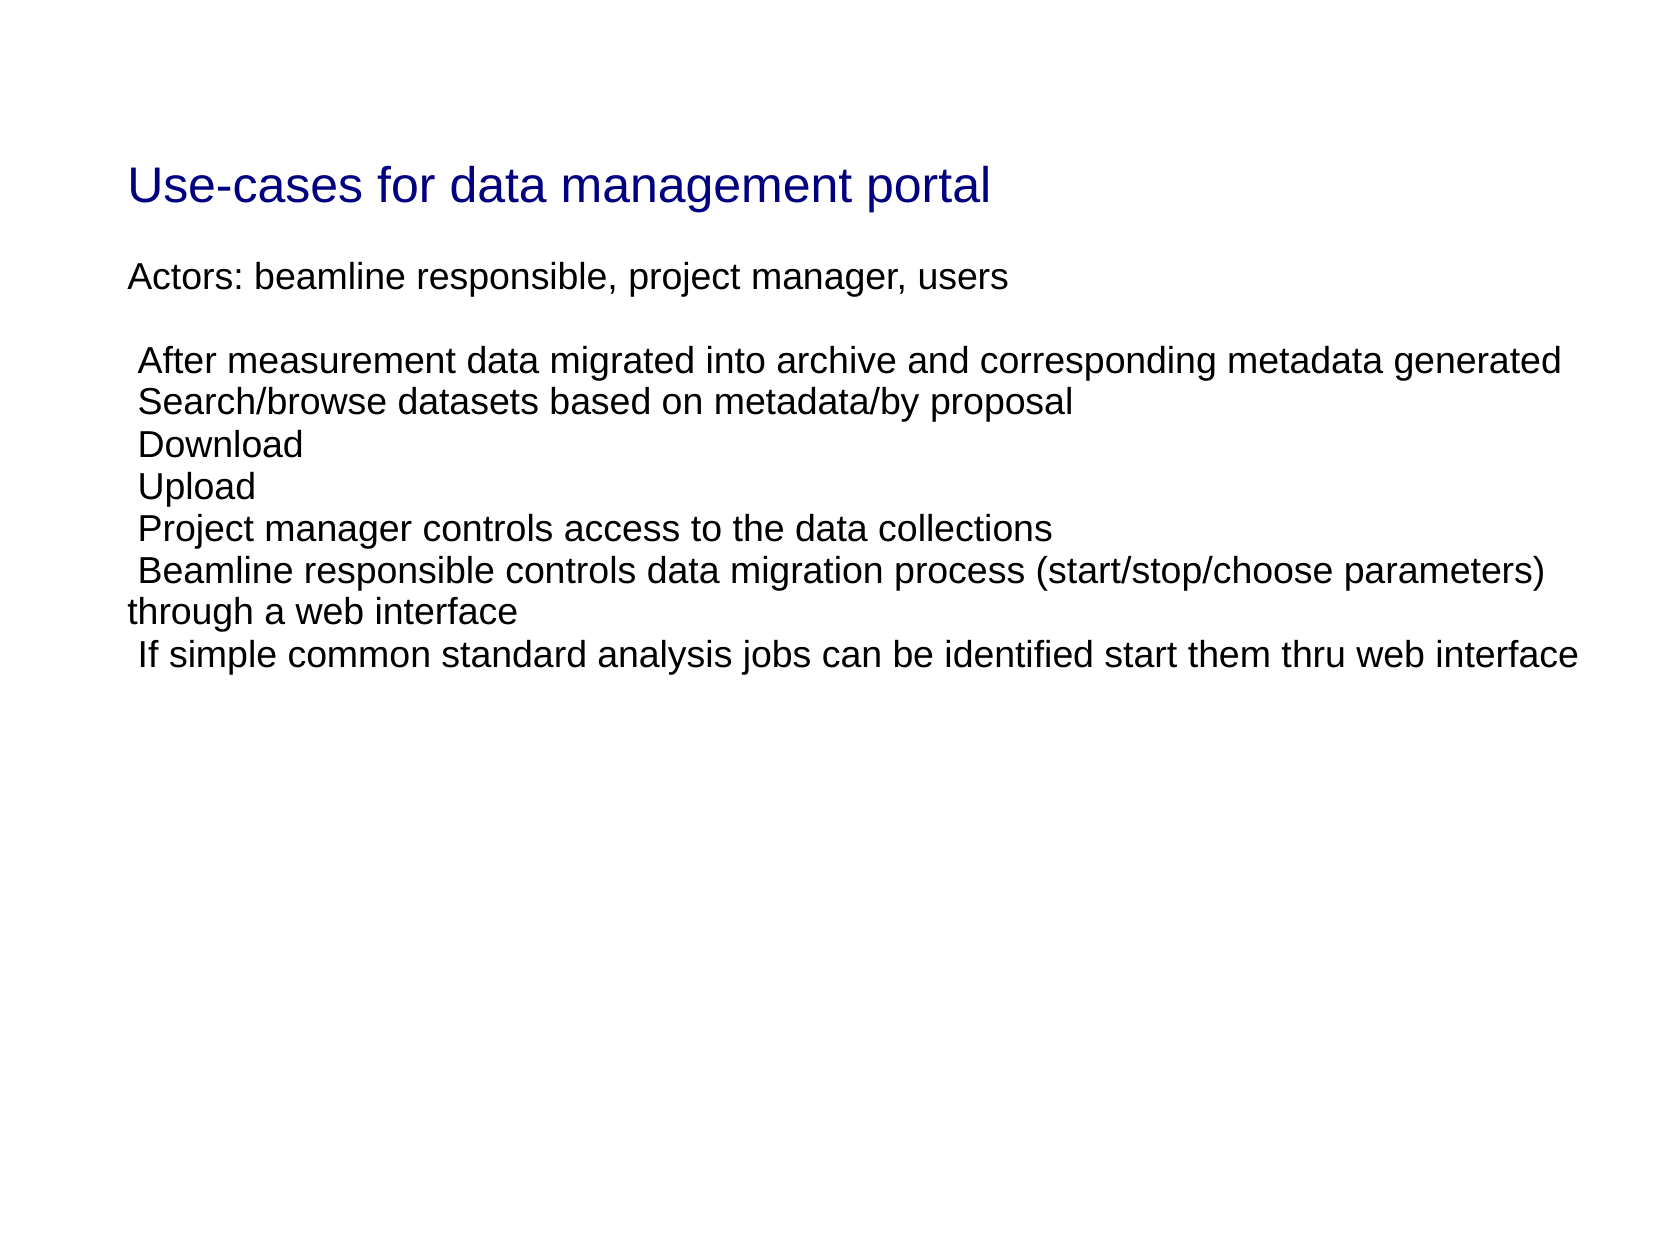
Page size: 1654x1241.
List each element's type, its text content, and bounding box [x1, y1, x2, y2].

text_box Use-cases for data management portal Actors: beamline responsible, project manager, users After measurement data migrated into archive and corresponding metadata generated Search/browse datasets based on metadata/by proposal Download Upload Project manager controls access to the data collections Beamline responsible controls data migration process (start/stop/choose parameters) through a web interface If simple common standard analysis jobs can be identified start them thru web interface [112, 150, 1613, 1201]
